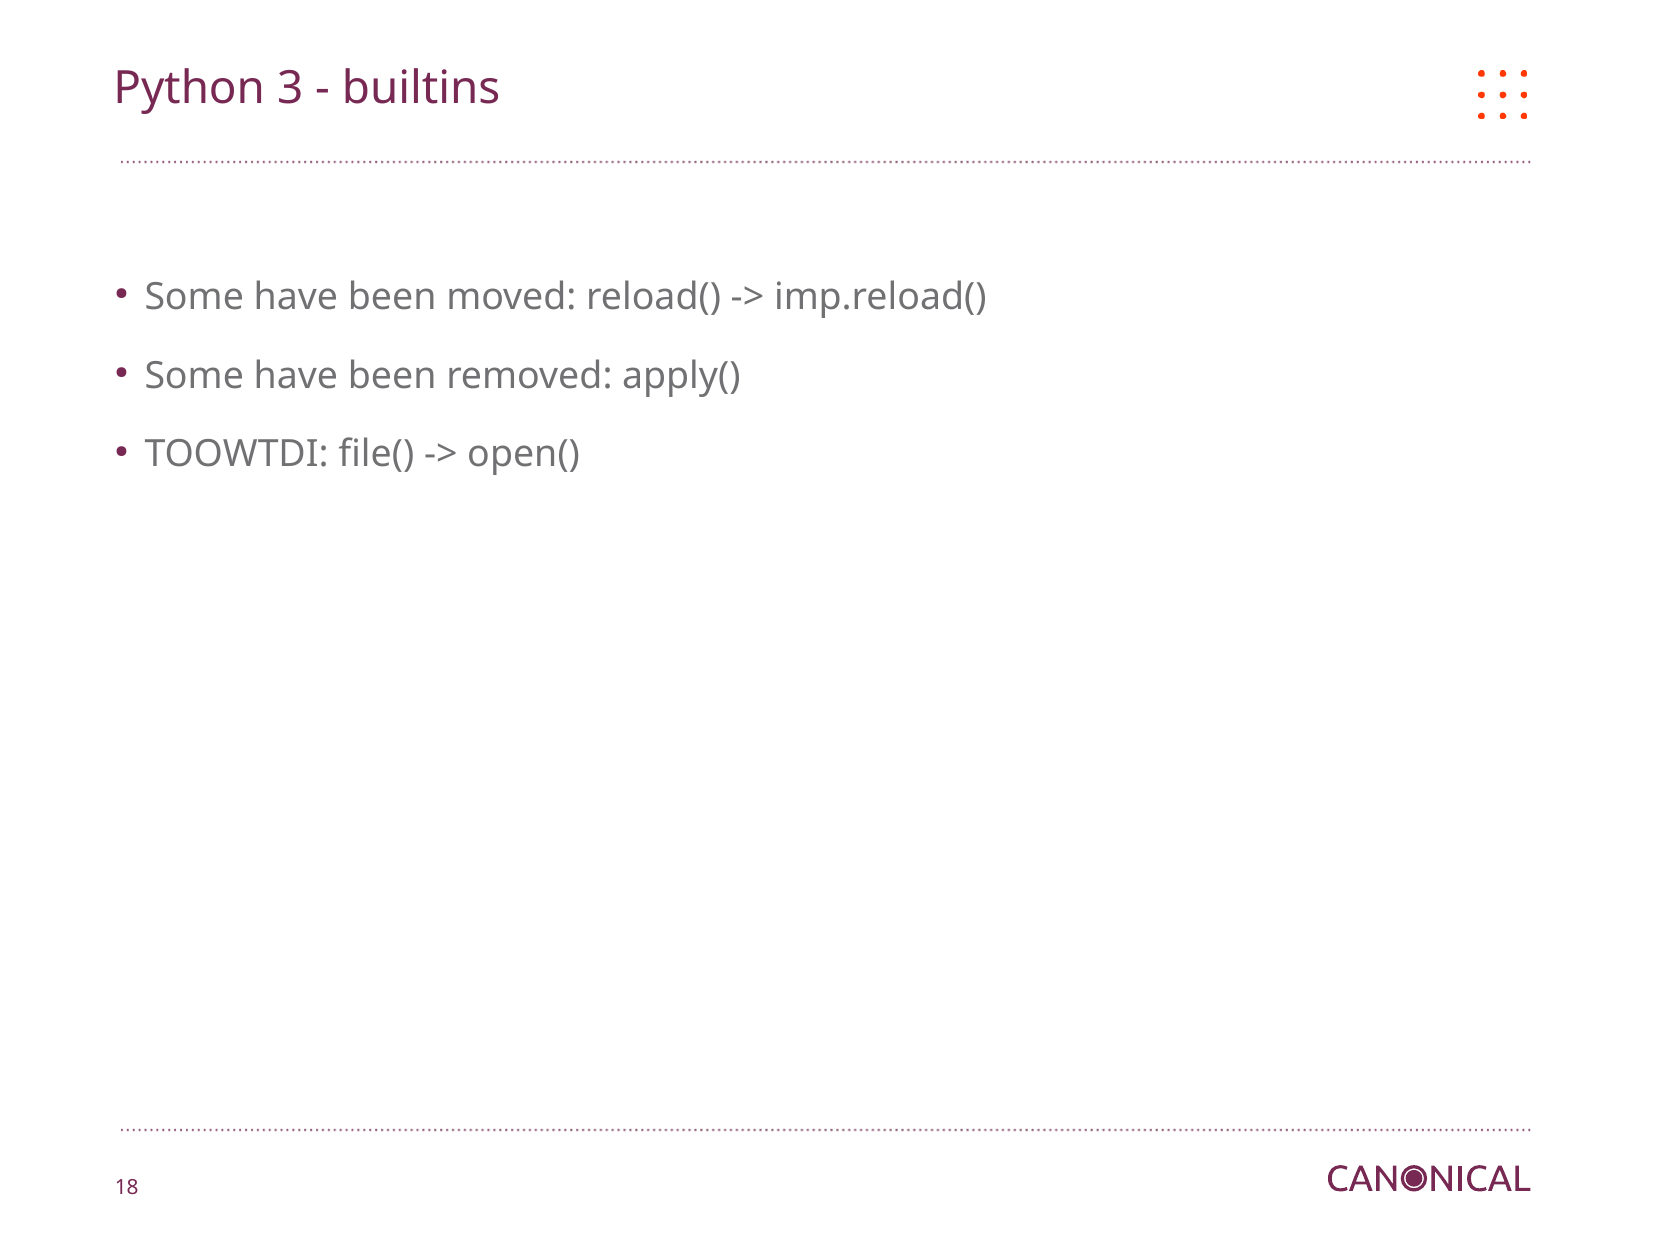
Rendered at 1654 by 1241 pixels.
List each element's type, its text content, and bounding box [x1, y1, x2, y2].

list Some have been moved: reload() -> imp.reload() Some have been removed: apply() TOOWTDI: file() -> open() [115, 256, 1540, 977]
picture [111, 1127, 1533, 1134]
picture [111, 159, 1533, 166]
picture [1478, 70, 1527, 119]
title Python 3 - builtins [113, 64, 1382, 107]
